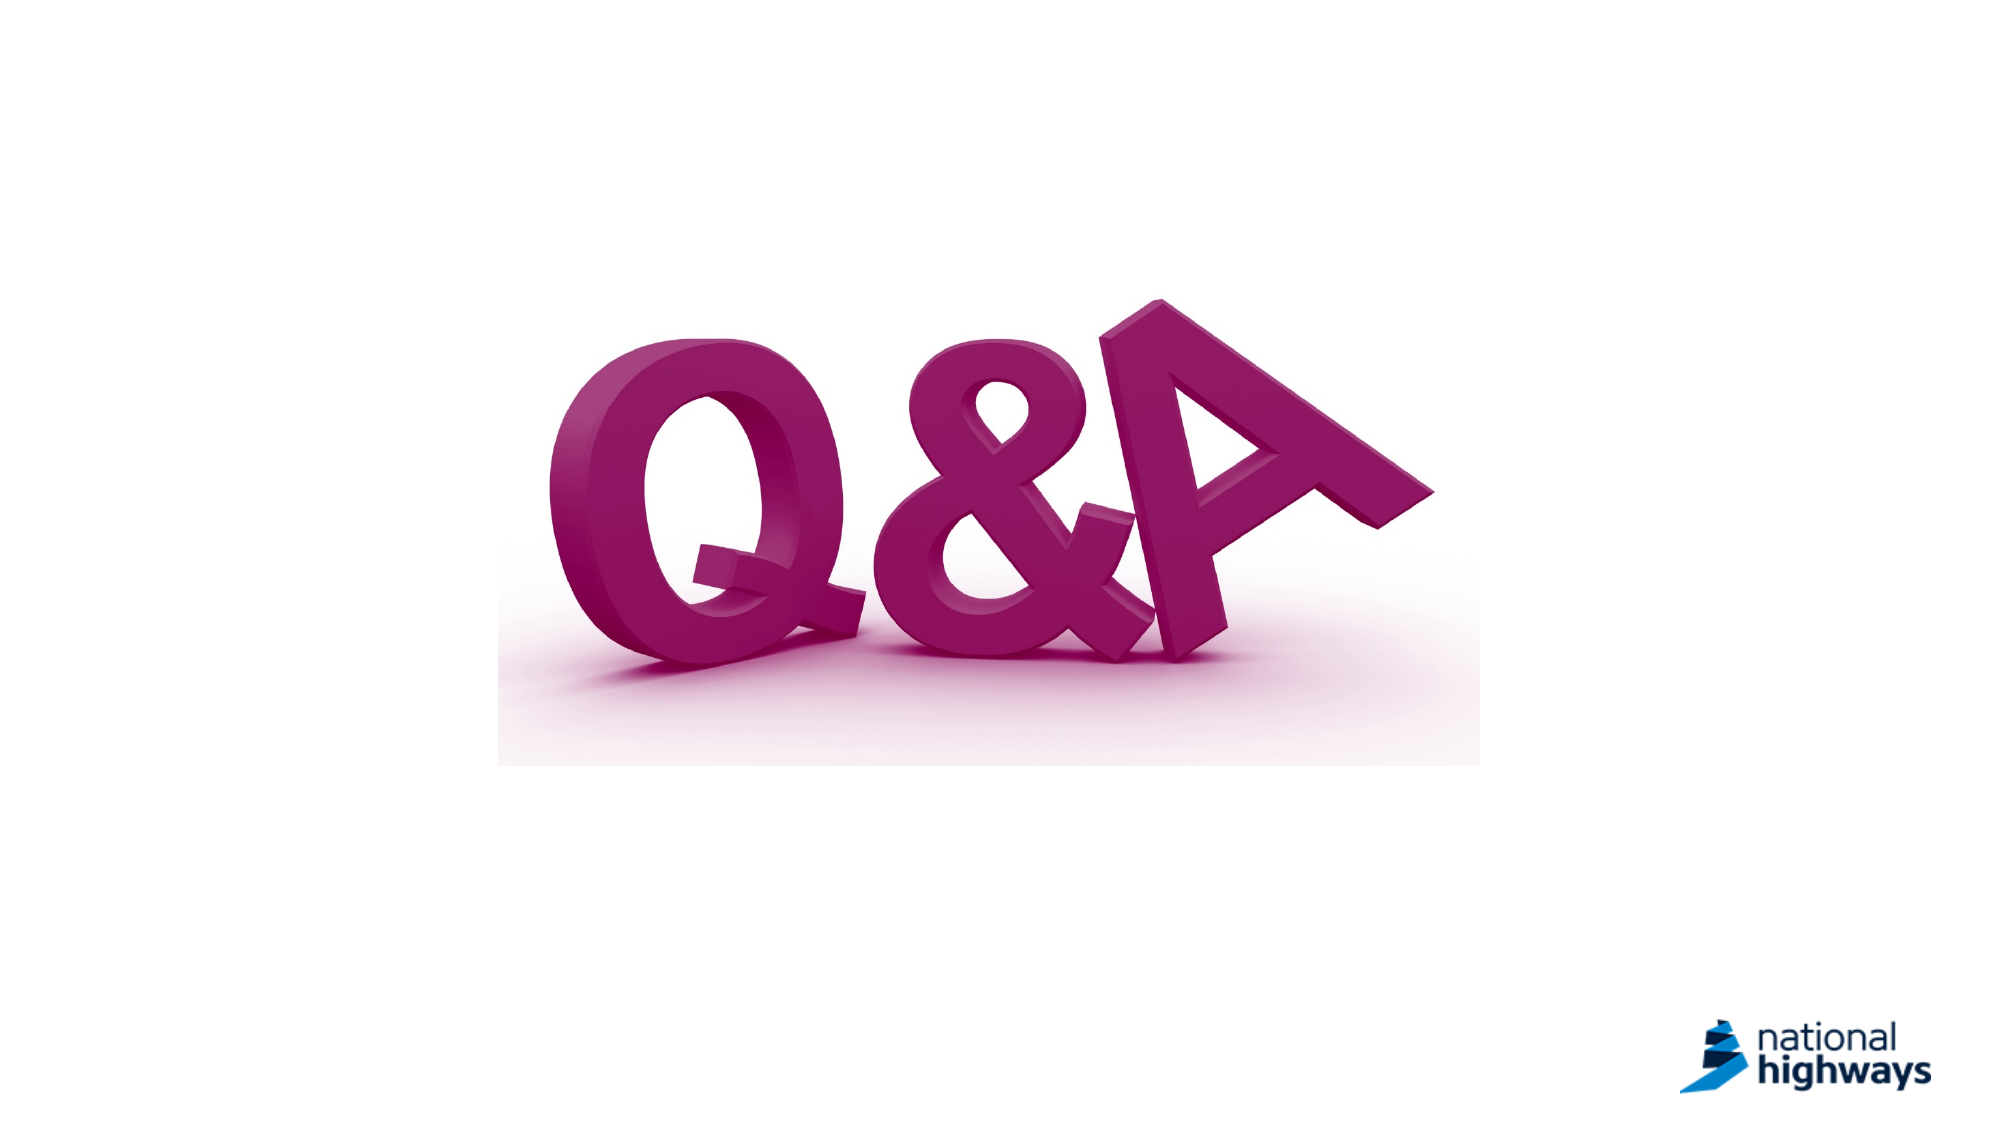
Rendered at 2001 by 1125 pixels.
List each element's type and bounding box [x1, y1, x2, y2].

picture [498, 278, 1480, 766]
